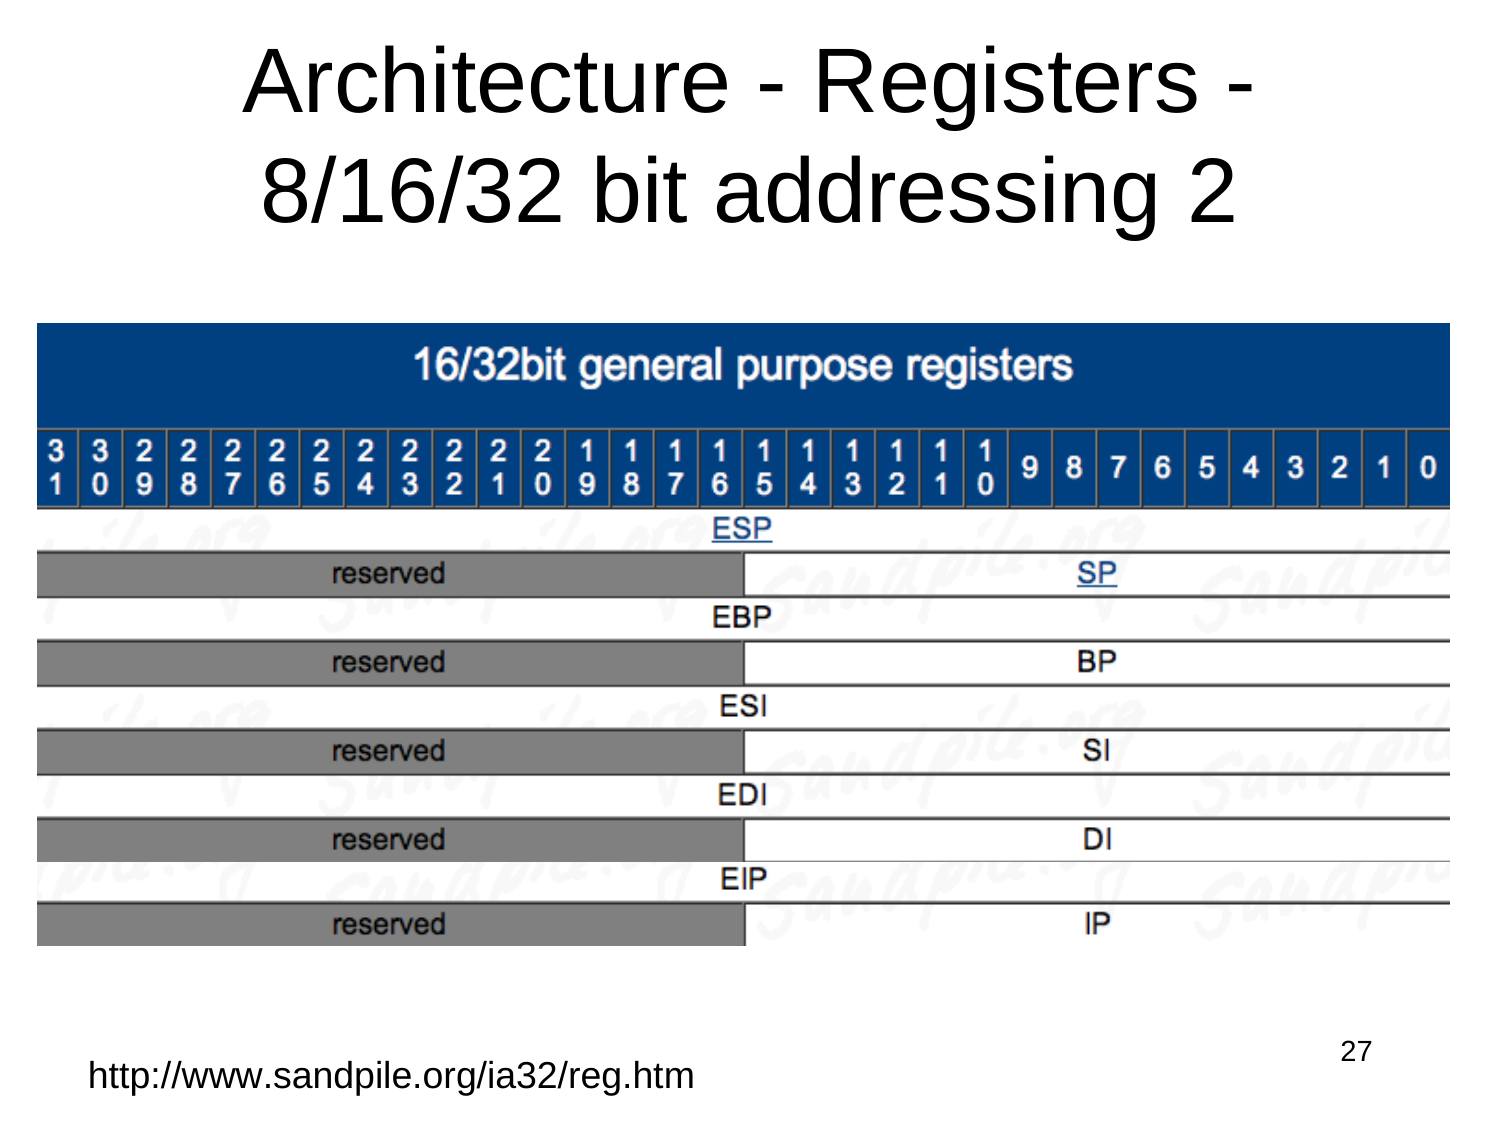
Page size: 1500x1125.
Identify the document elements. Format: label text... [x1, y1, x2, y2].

title Architecture - Registers - 8/16/32 bit addressing 2 [112, 13, 1388, 249]
text_box http://www.sandpile.org/ia32/reg.htm [73, 1043, 711, 1104]
picture [37, 323, 1450, 946]
text_box <number> [1074, 1025, 1388, 1101]
